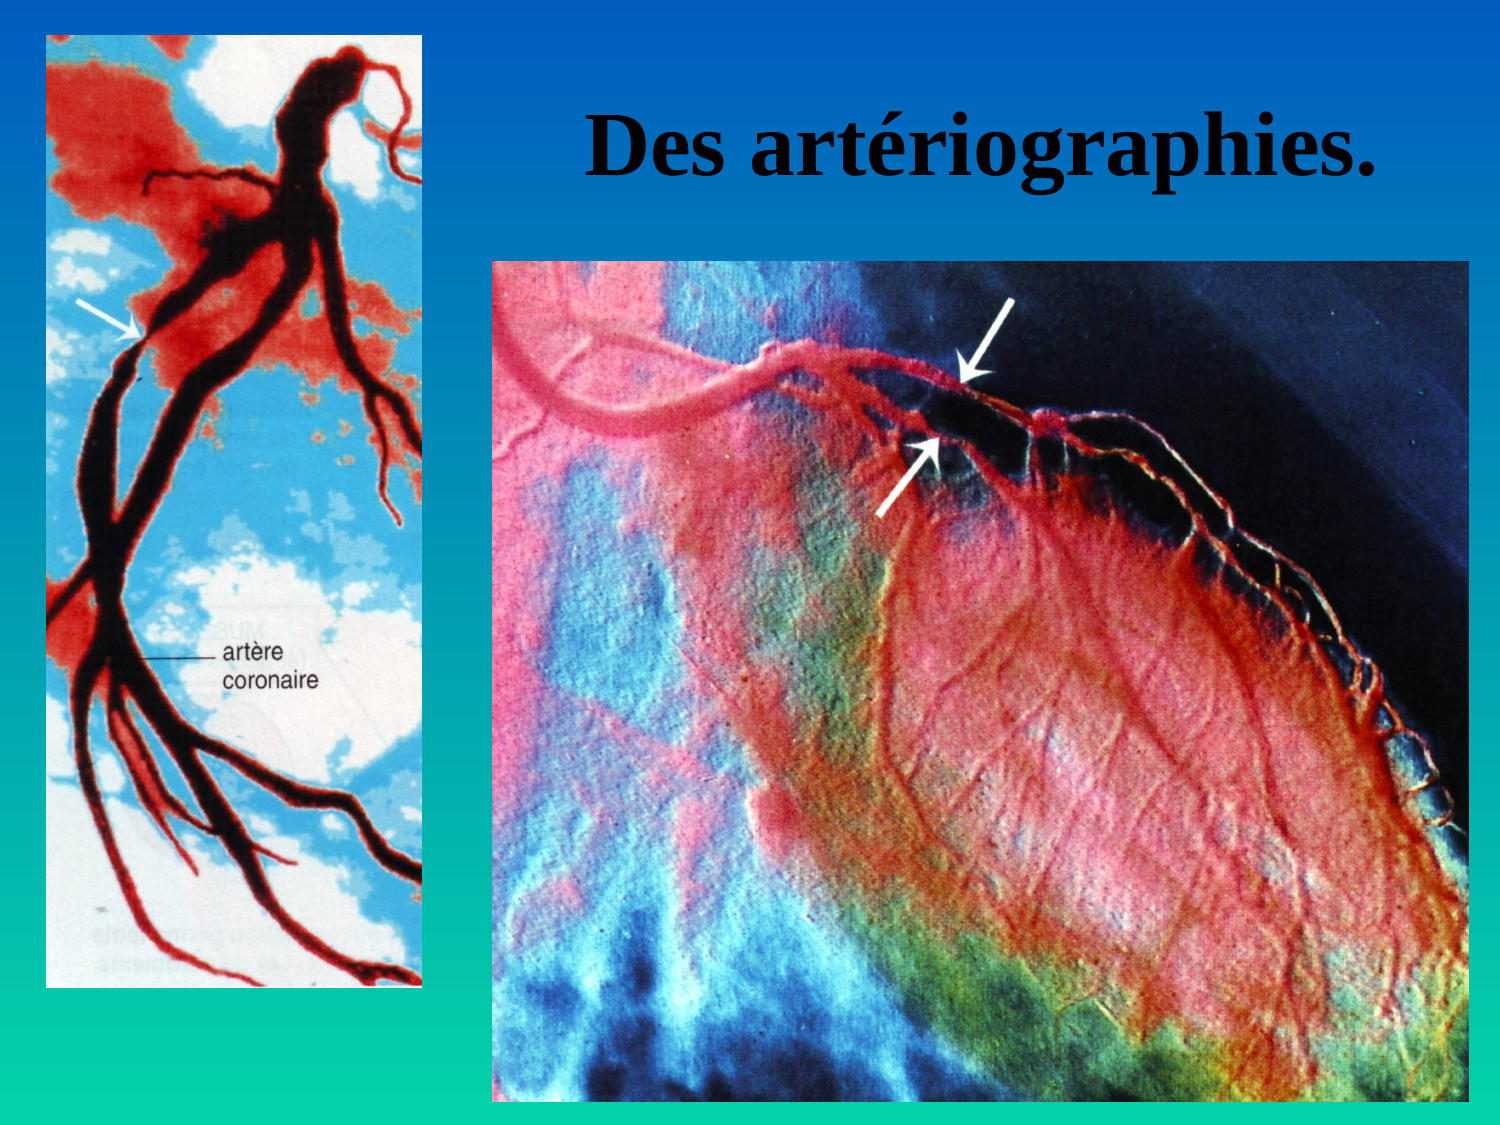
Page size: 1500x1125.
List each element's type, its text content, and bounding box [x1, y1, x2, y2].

text_box Des artériographies. [539, 45, 1426, 233]
picture [0, 35, 1500, 1102]
